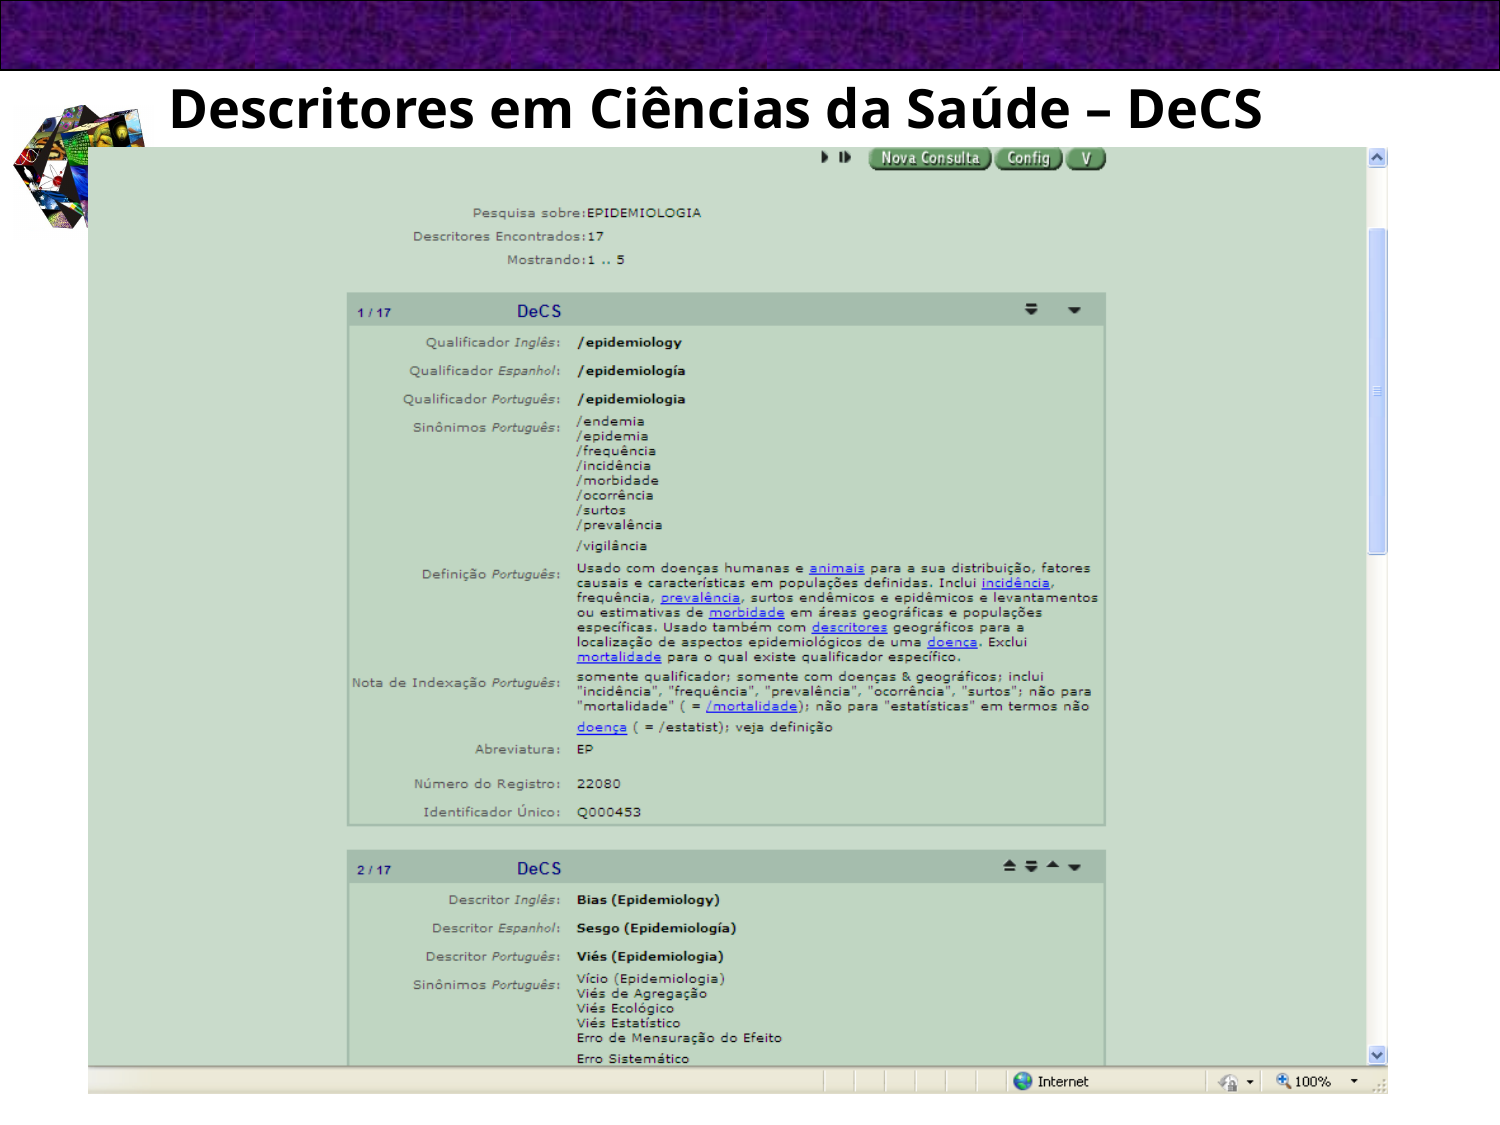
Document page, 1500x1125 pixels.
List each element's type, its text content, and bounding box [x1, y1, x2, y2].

picture [1, 1, 1499, 69]
text_box Descritores em Ciências da Saúde – DeCS [153, 67, 1489, 147]
picture [88, 147, 1388, 1094]
